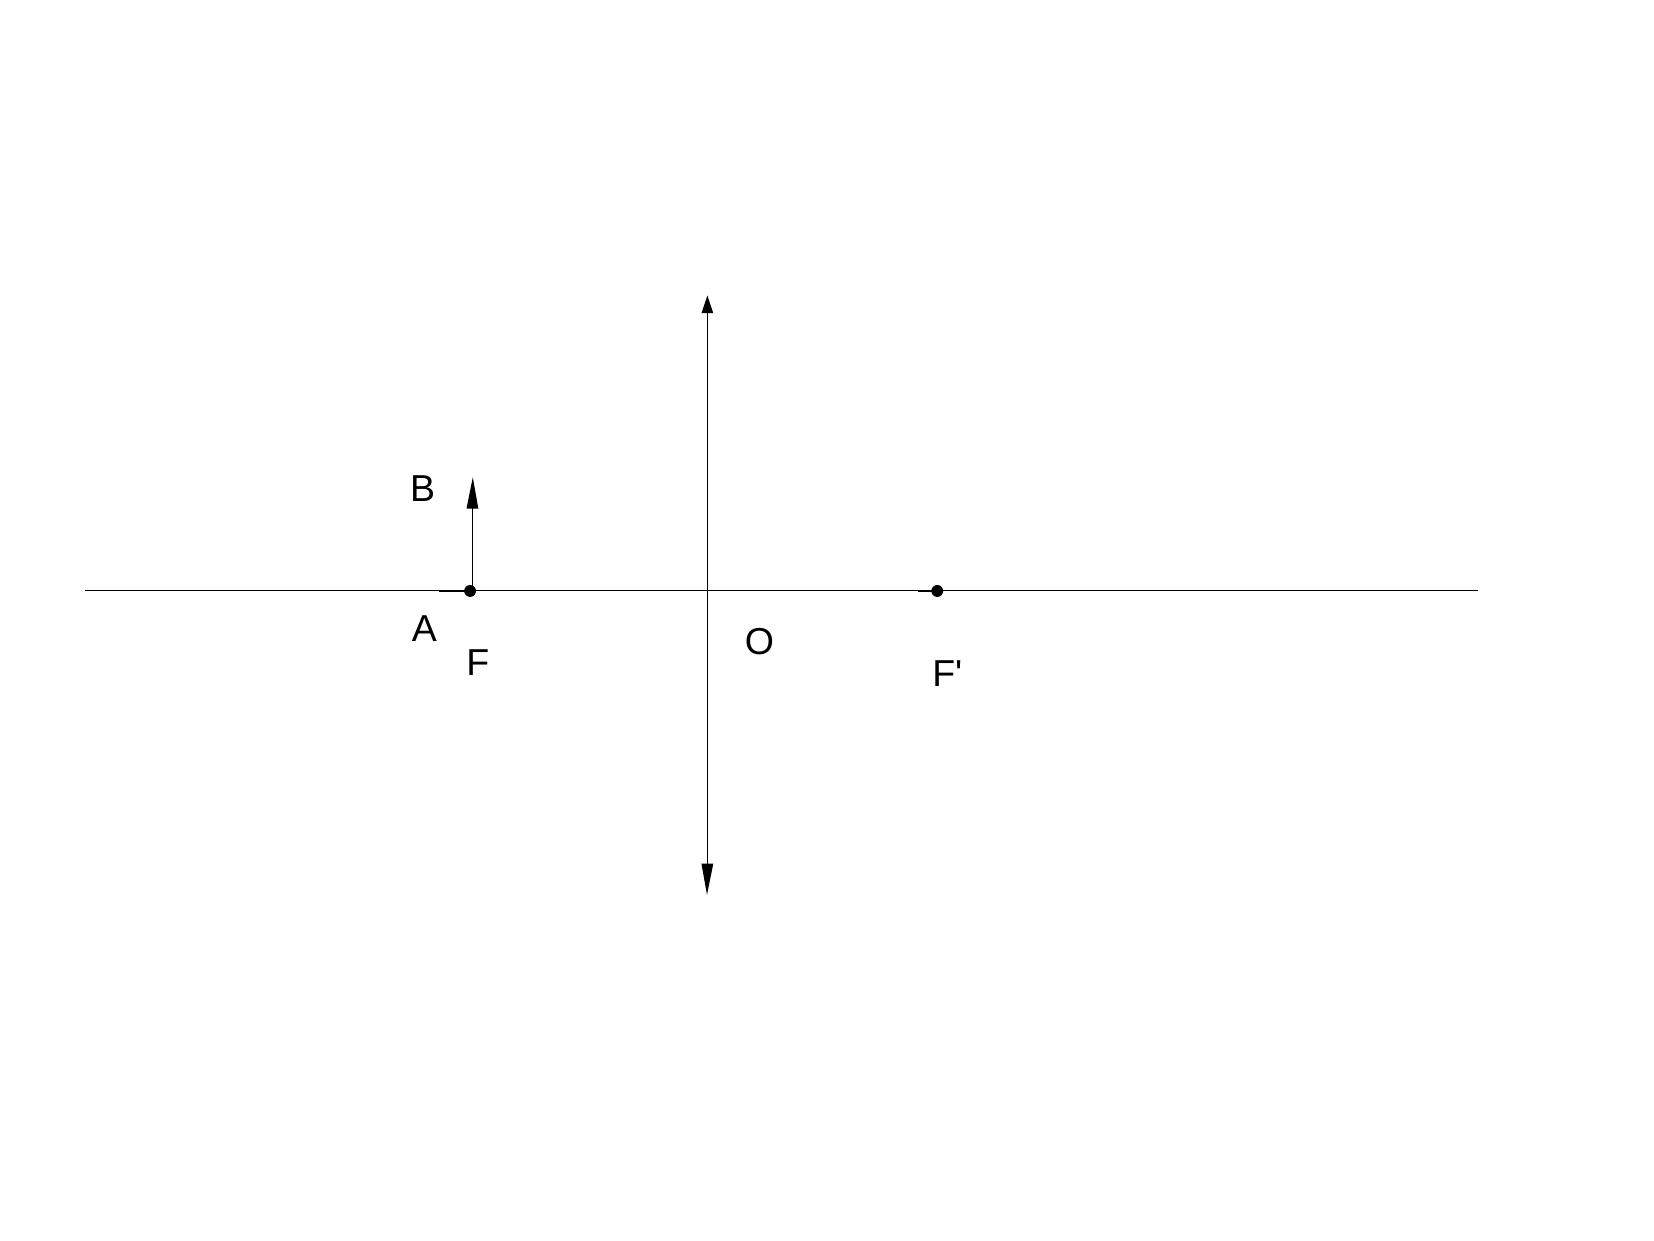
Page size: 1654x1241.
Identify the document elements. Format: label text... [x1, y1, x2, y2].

text_box B [395, 460, 450, 518]
text_box O [730, 613, 789, 671]
text_box F [451, 633, 505, 691]
text_box F' [917, 644, 978, 702]
text_box A [397, 599, 452, 657]
